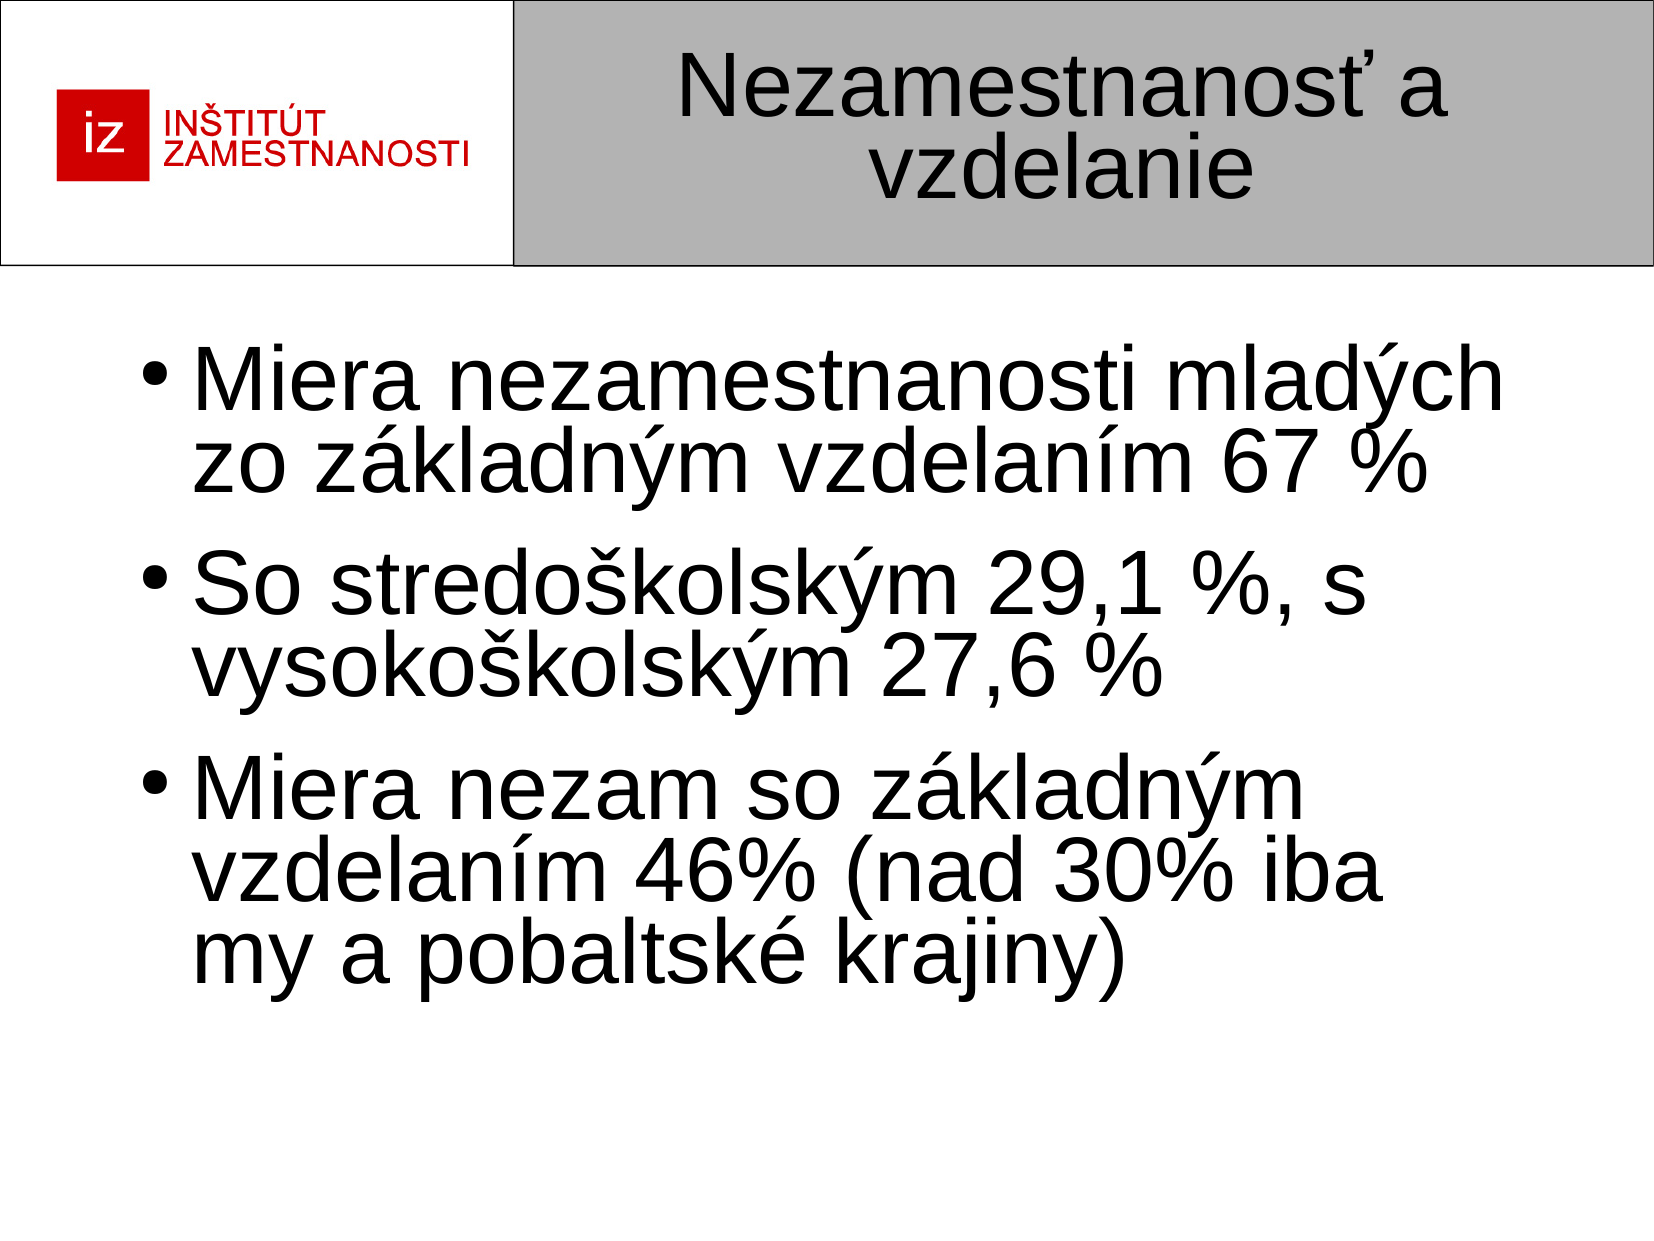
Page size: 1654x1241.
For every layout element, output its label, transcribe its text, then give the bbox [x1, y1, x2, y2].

picture [5, 8, 512, 257]
title Nezamestnanosť a vzdelanie [561, 37, 1565, 229]
list Miera nezamestnanosti mladých zo základným vzdelaním 67 % So stredoškolským 29,1 %, s vysokoškolským 27,6 % Miera nezam so základným vzdelaním 46% (nad 30% iba my a pobaltské krajiny) [121, 344, 1533, 1112]
